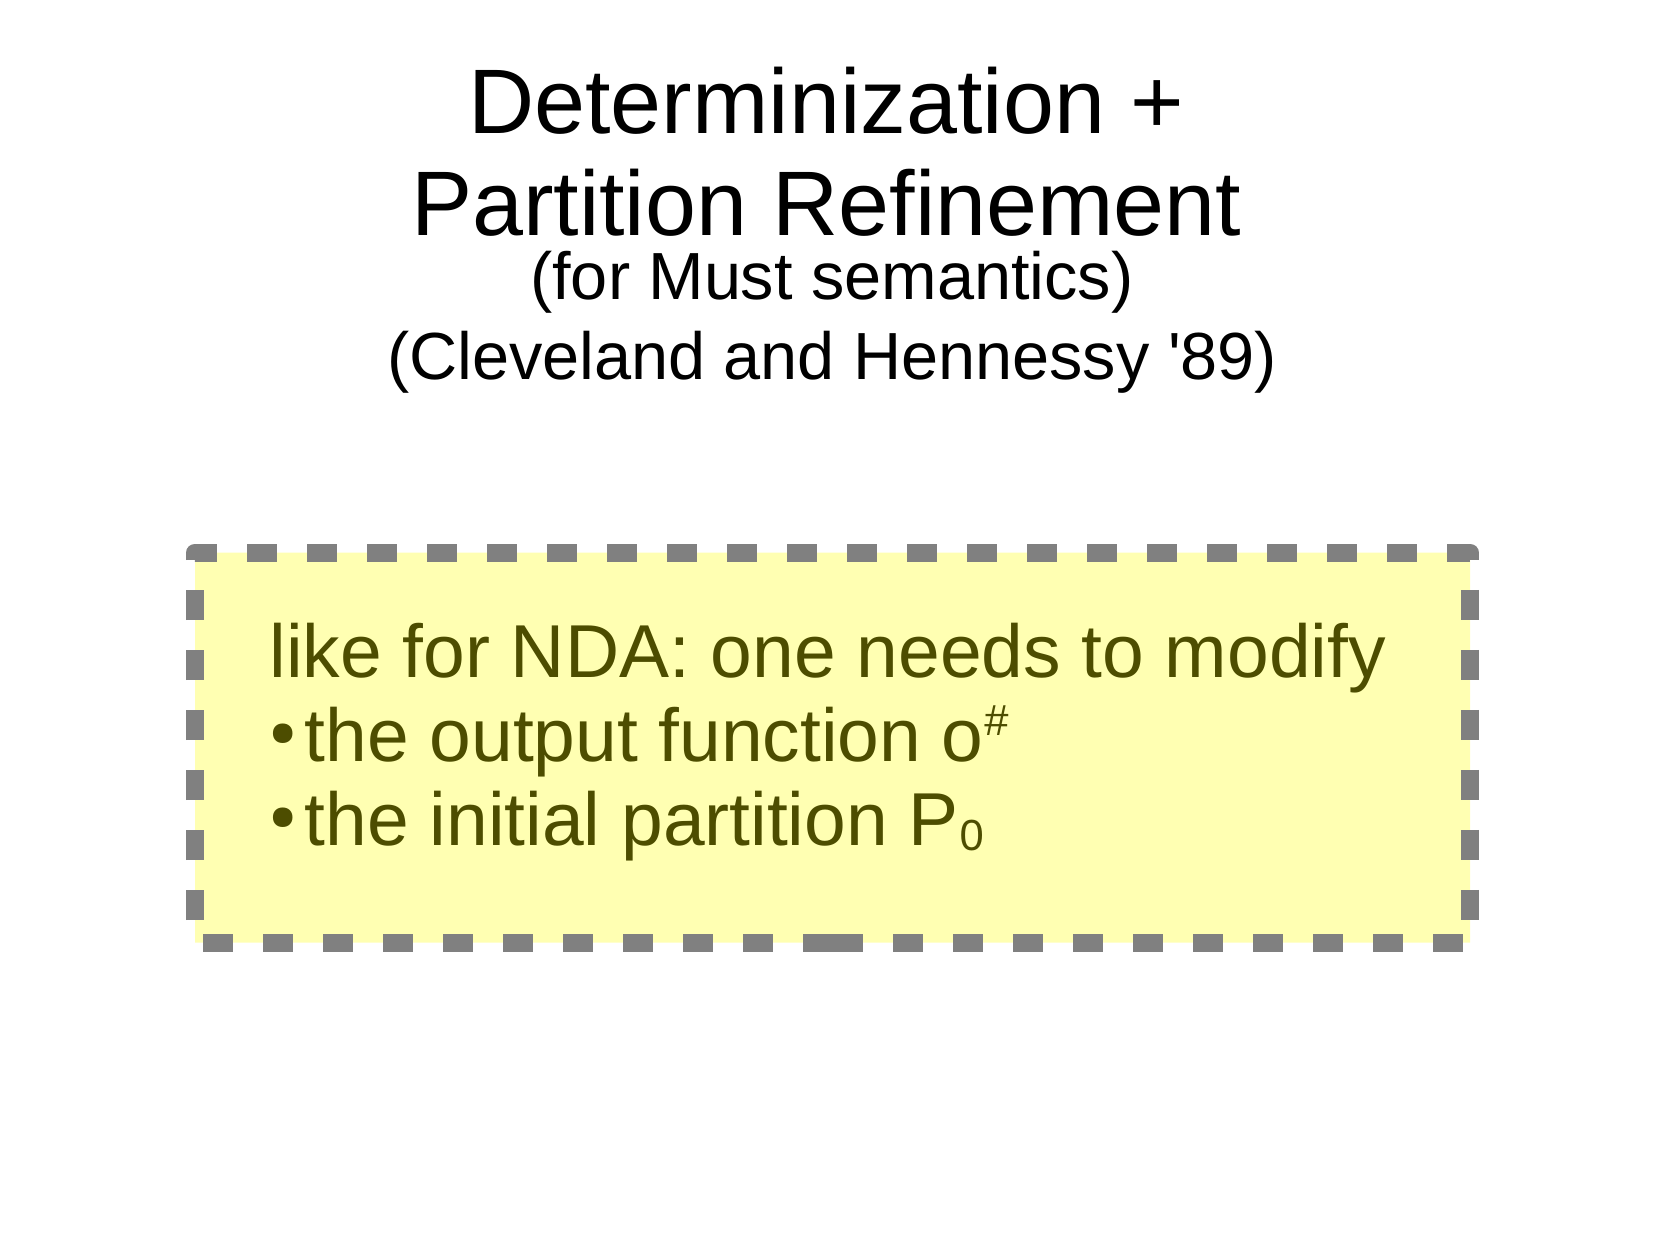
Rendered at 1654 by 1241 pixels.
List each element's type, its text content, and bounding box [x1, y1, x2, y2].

text_box (for Must semantics) (Cleveland and Hennessy '89) [75, 225, 1591, 840]
title Determinization + Partition Refinement [82, 49, 1571, 225]
text_box [195, 552, 1471, 943]
